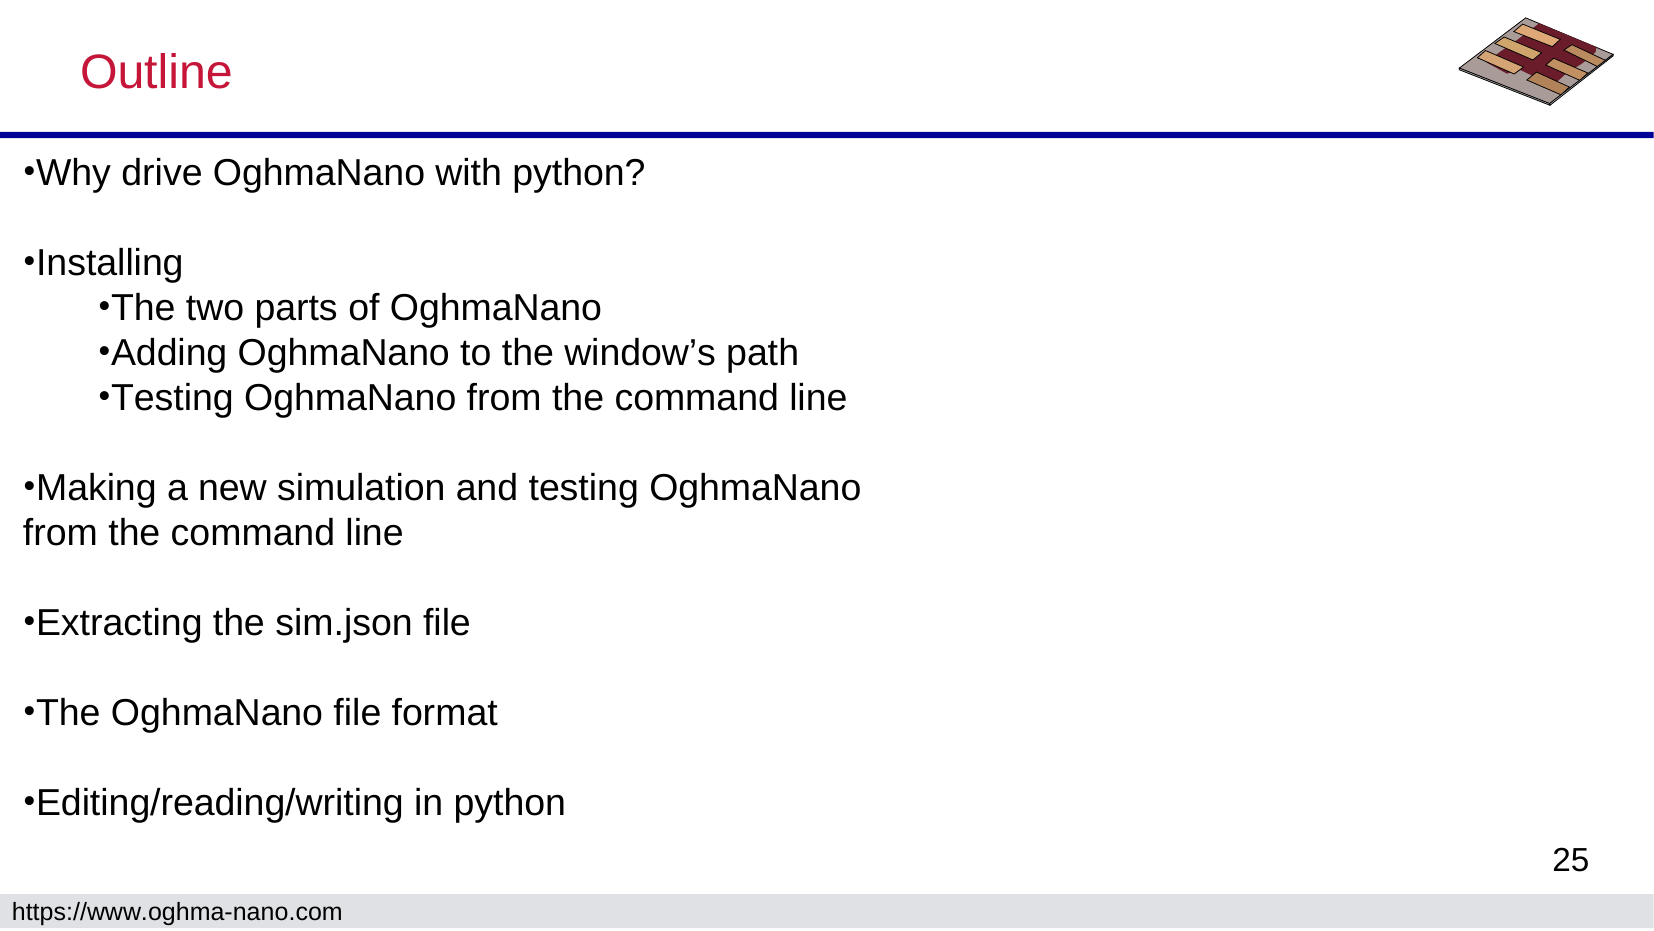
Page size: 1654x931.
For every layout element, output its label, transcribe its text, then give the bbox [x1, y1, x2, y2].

title Outline [65, 28, 1430, 116]
text_box <number> [1537, 831, 1654, 890]
text_box Why drive OghmaNano with python? Installing The two parts of OghmaNano Adding OghmaNano to the window’s path Testing OghmaNano from the command line Making a new simulation and testing OghmaNano from the command line Extracting the sim.json file The OghmaNano file format Editing/reading/writing in python [8, 140, 930, 931]
